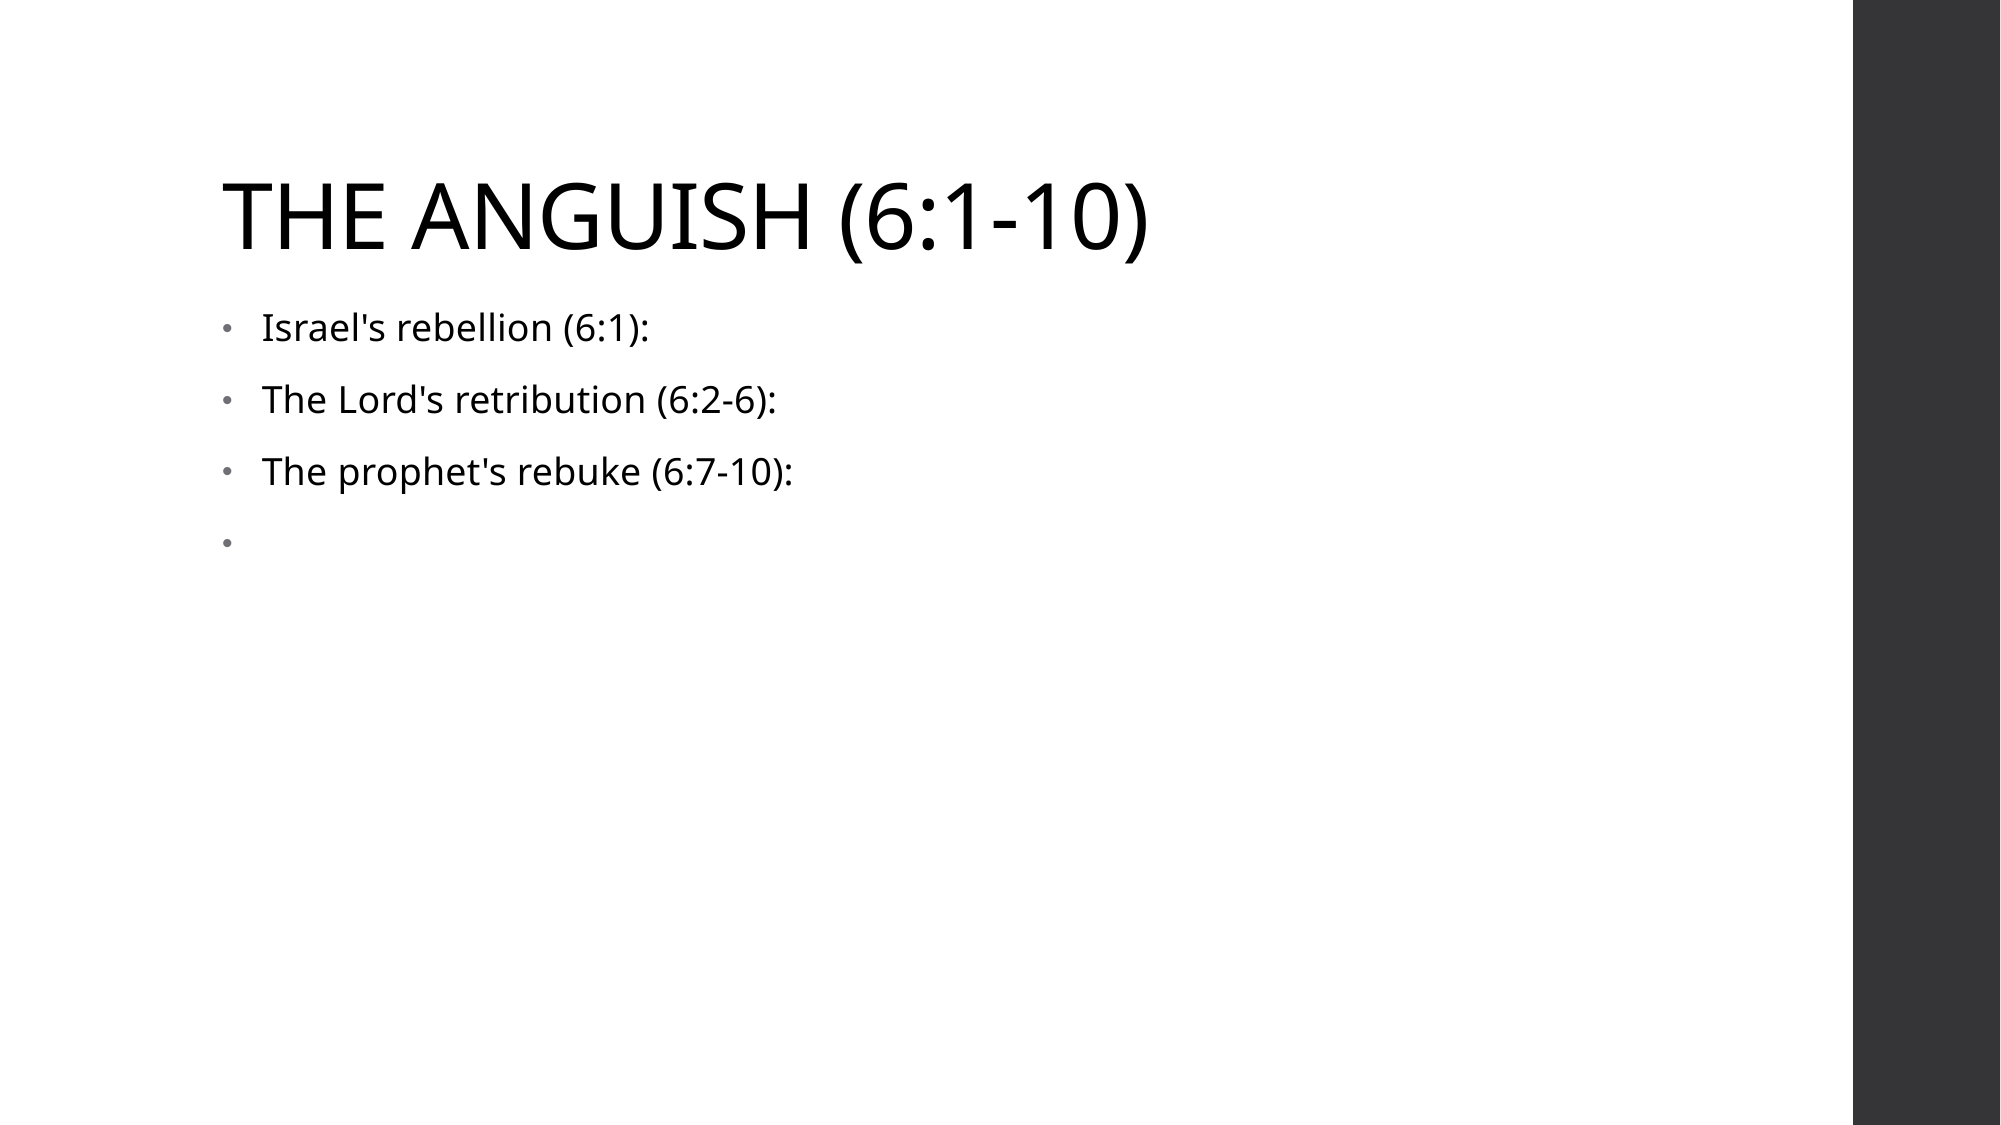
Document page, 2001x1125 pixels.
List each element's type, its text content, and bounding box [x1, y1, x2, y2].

list Israel's rebellion (6:1): The Lord's retribution (6:2-6): The prophet's rebuke (6:7-10): [206, 299, 1617, 1014]
title THE ANGUISH (6:1-10) [206, 60, 1797, 278]
